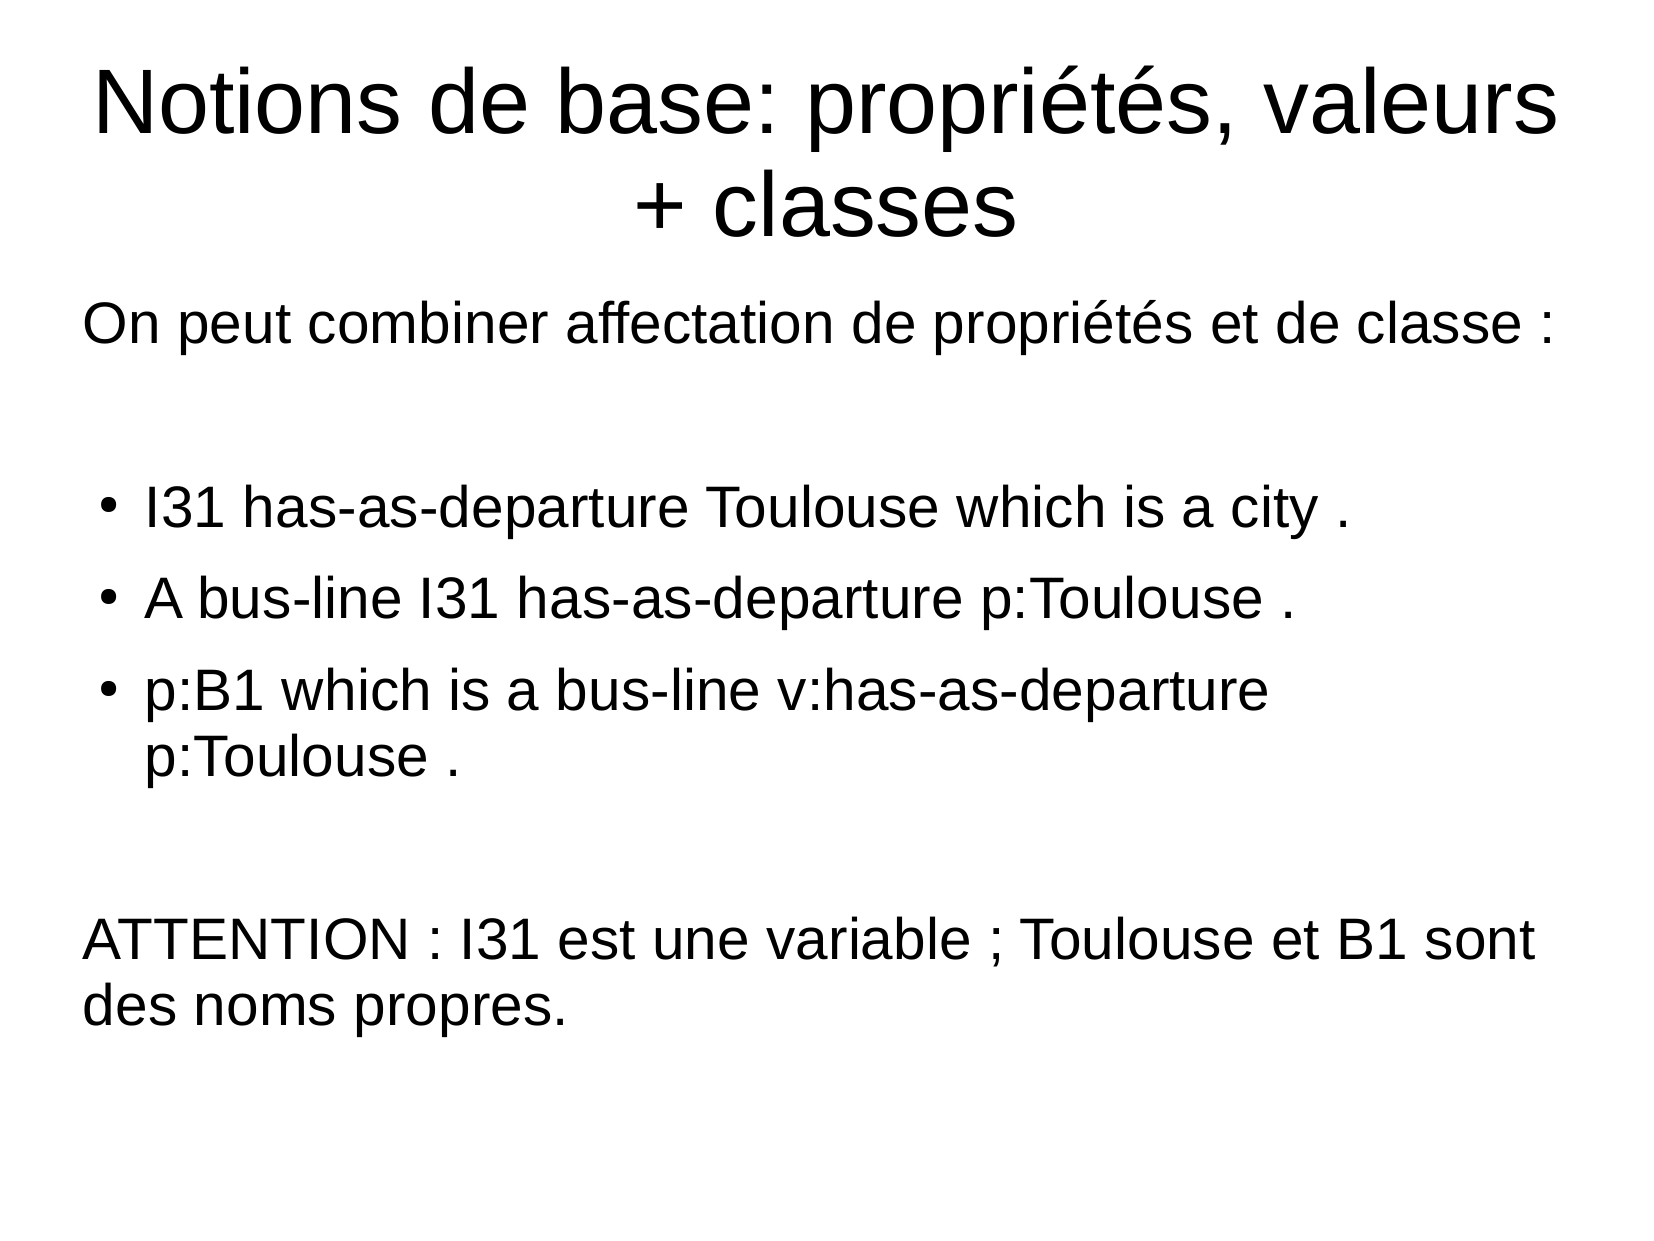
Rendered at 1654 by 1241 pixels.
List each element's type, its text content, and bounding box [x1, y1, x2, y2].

title Notions de base: propriétés, valeurs + classes [82, 50, 1571, 256]
list On peut combiner affectation de propriétés et de classe : I31 has-as-departure Toulouse which is a city . A bus-line I31 has-as-departure p:Toulouse . p:B1 which is a bus-line v:has-as-departure p:Toulouse . ATTENTION : I31 est une variable ; Toulouse et B1 sont des noms propres. [82, 290, 1571, 1109]
